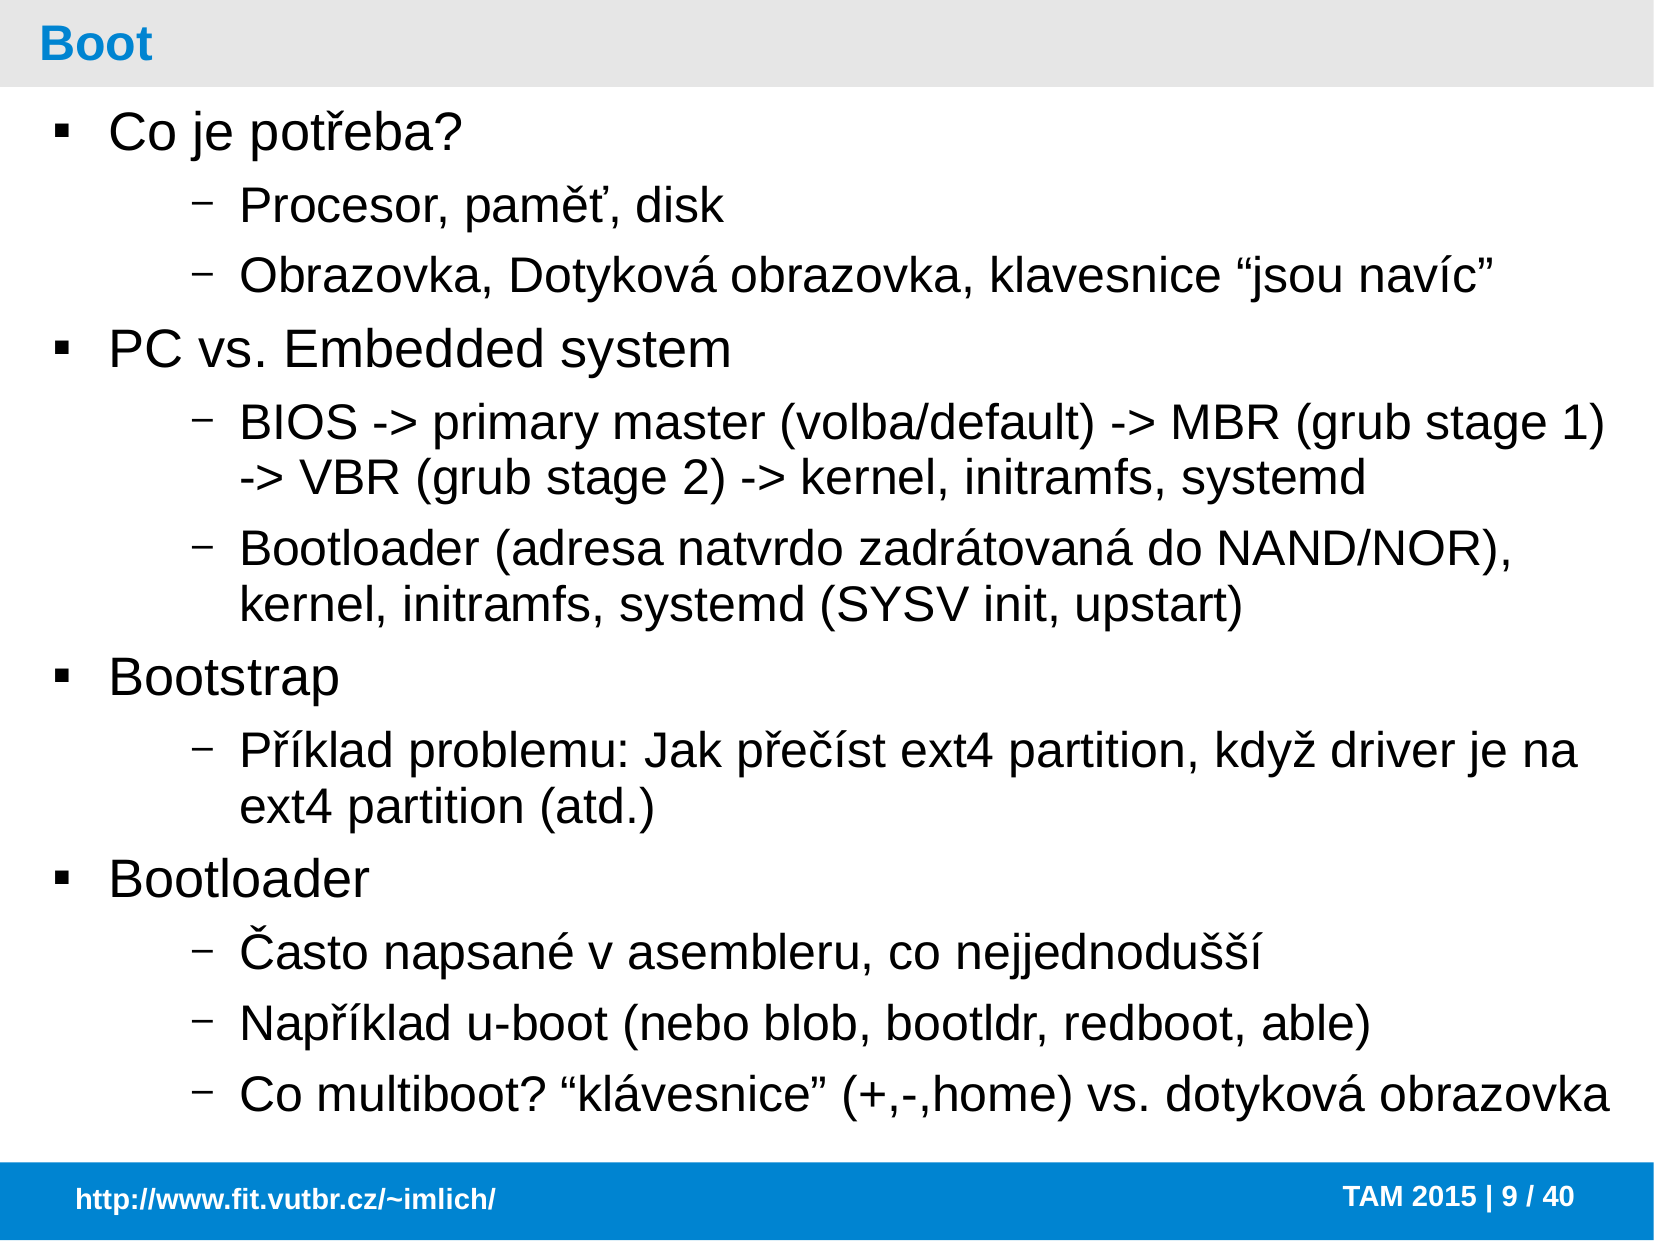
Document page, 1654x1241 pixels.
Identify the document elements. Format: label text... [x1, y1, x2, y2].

title Boot [39, 5, 1615, 81]
list Co je potřeba? Procesor, paměť, disk Obrazovka, Dotyková obrazovka, klavesnice “jsou navíc” PC vs. Embedded system BIOS -> primary master (volba/default) -> MBR (grub stage 1) -> VBR (grub stage 2) -> kernel, initramfs, systemd Bootloader (adresa natvrdo zadrátovaná do NAND/NOR), kernel, initramfs, systemd (SYSV init, upstart) Bootstrap Příklad problemu: Jak přečíst ext4 partition, když driver je na ext4 partition (atd.) Bootloader Často napsané v asembleru, co nejjednodušší Například u-boot (nebo blob, bootldr, redboot, able) Co multiboot? “klávesnice” (+,-,home) vs. dotyková obrazovka [37, 101, 1613, 1126]
